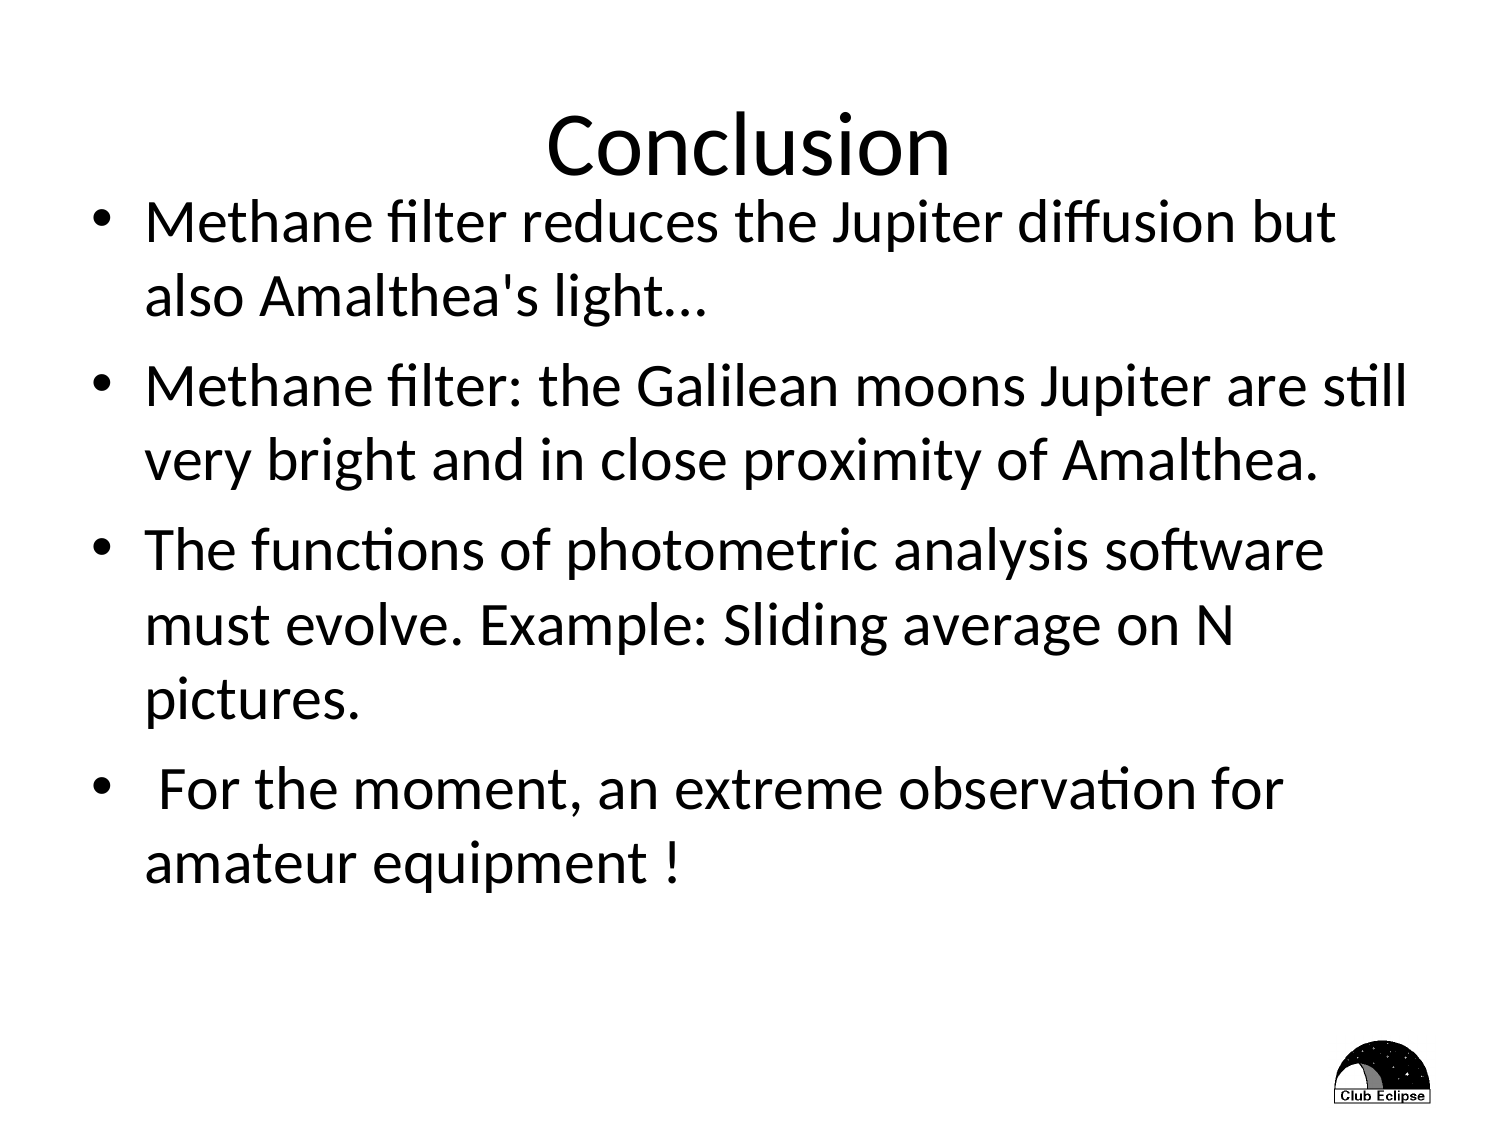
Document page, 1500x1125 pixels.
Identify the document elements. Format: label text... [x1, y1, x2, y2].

list Methane filter reduces the Jupiter diffusion but also Amalthea's light… Methane filter: the Galilean moons Jupiter are still very bright and in close proximity of Amalthea. The functions of photometric analysis software must evolve. Example: Sliding average on N pictures. For the moment, an extreme observation for amateur equipment ! [76, 172, 1427, 916]
title Conclusion [75, 45, 1426, 233]
picture [1328, 1035, 1436, 1108]
